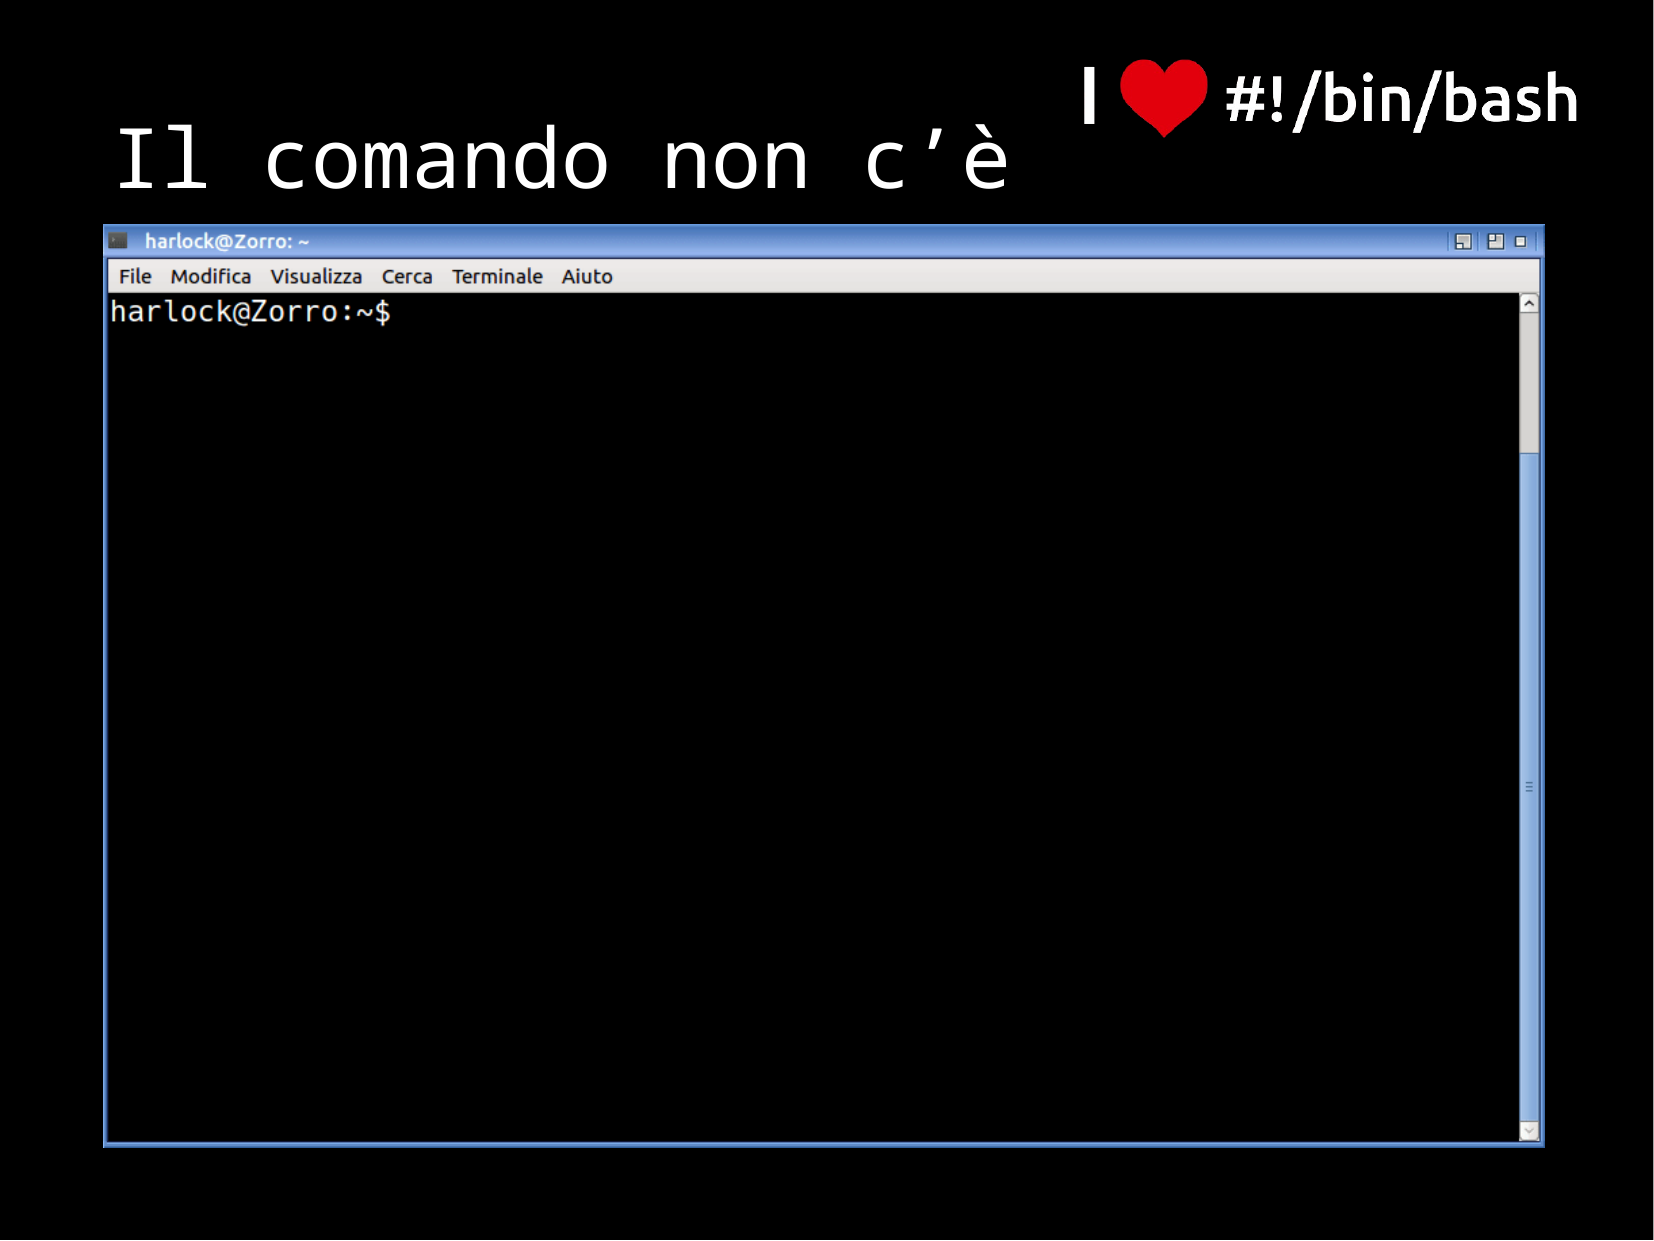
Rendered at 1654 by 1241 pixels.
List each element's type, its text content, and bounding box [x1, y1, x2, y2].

picture [103, 224, 1545, 1148]
picture [1064, 45, 1595, 154]
text_box Il comando non c’è [96, 92, 1062, 223]
